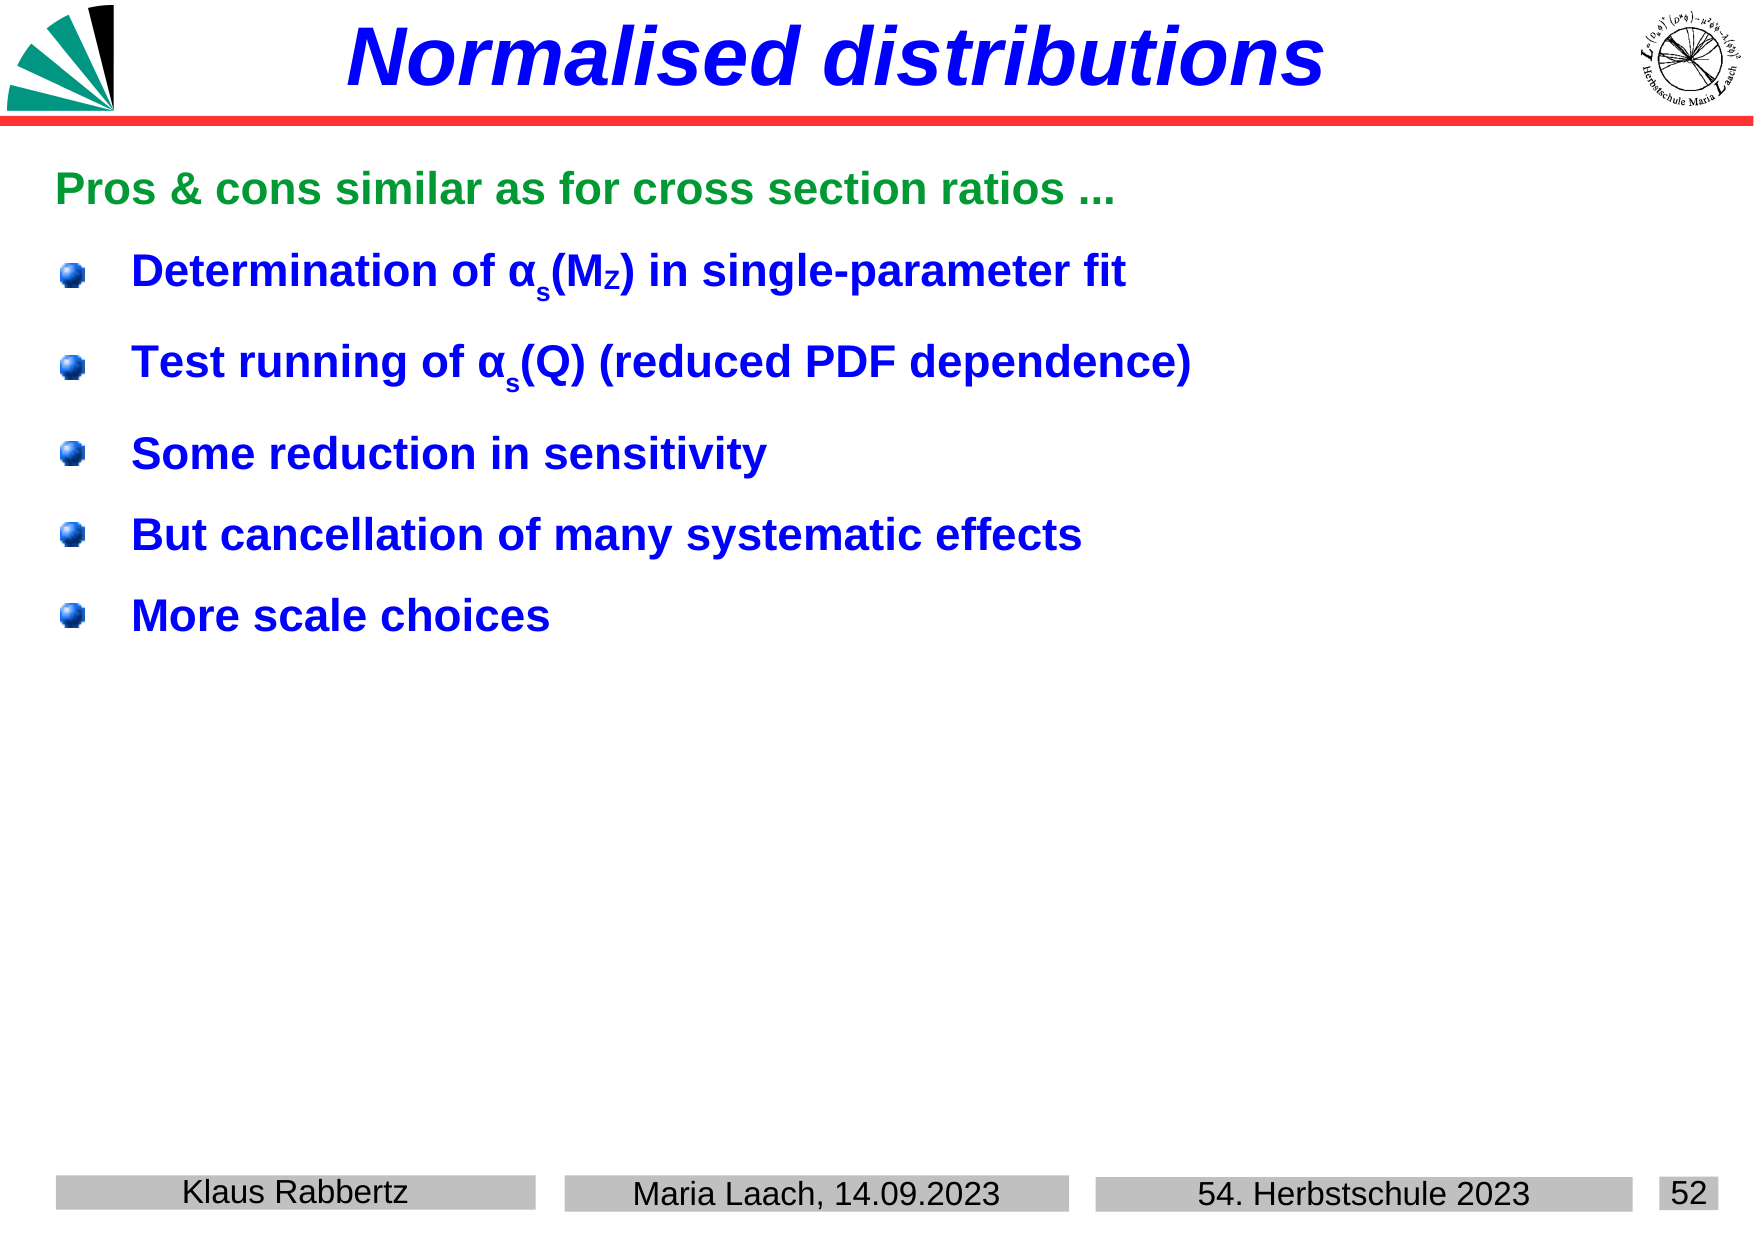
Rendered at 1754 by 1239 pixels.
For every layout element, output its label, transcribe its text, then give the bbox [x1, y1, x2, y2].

list Pros & cons similar as for cross section ratios ... [54, 163, 1697, 224]
picture [7, 5, 114, 112]
title Normalised distributions [129, 0, 1545, 114]
picture [1641, 11, 1741, 106]
list Determination of αs(MZ) in single-parameter fit Test running of αs(Q) (reduced PDF dependence) Some reduction in sensitivity But cancellation of many systematic effects More scale choices [48, 244, 1691, 646]
